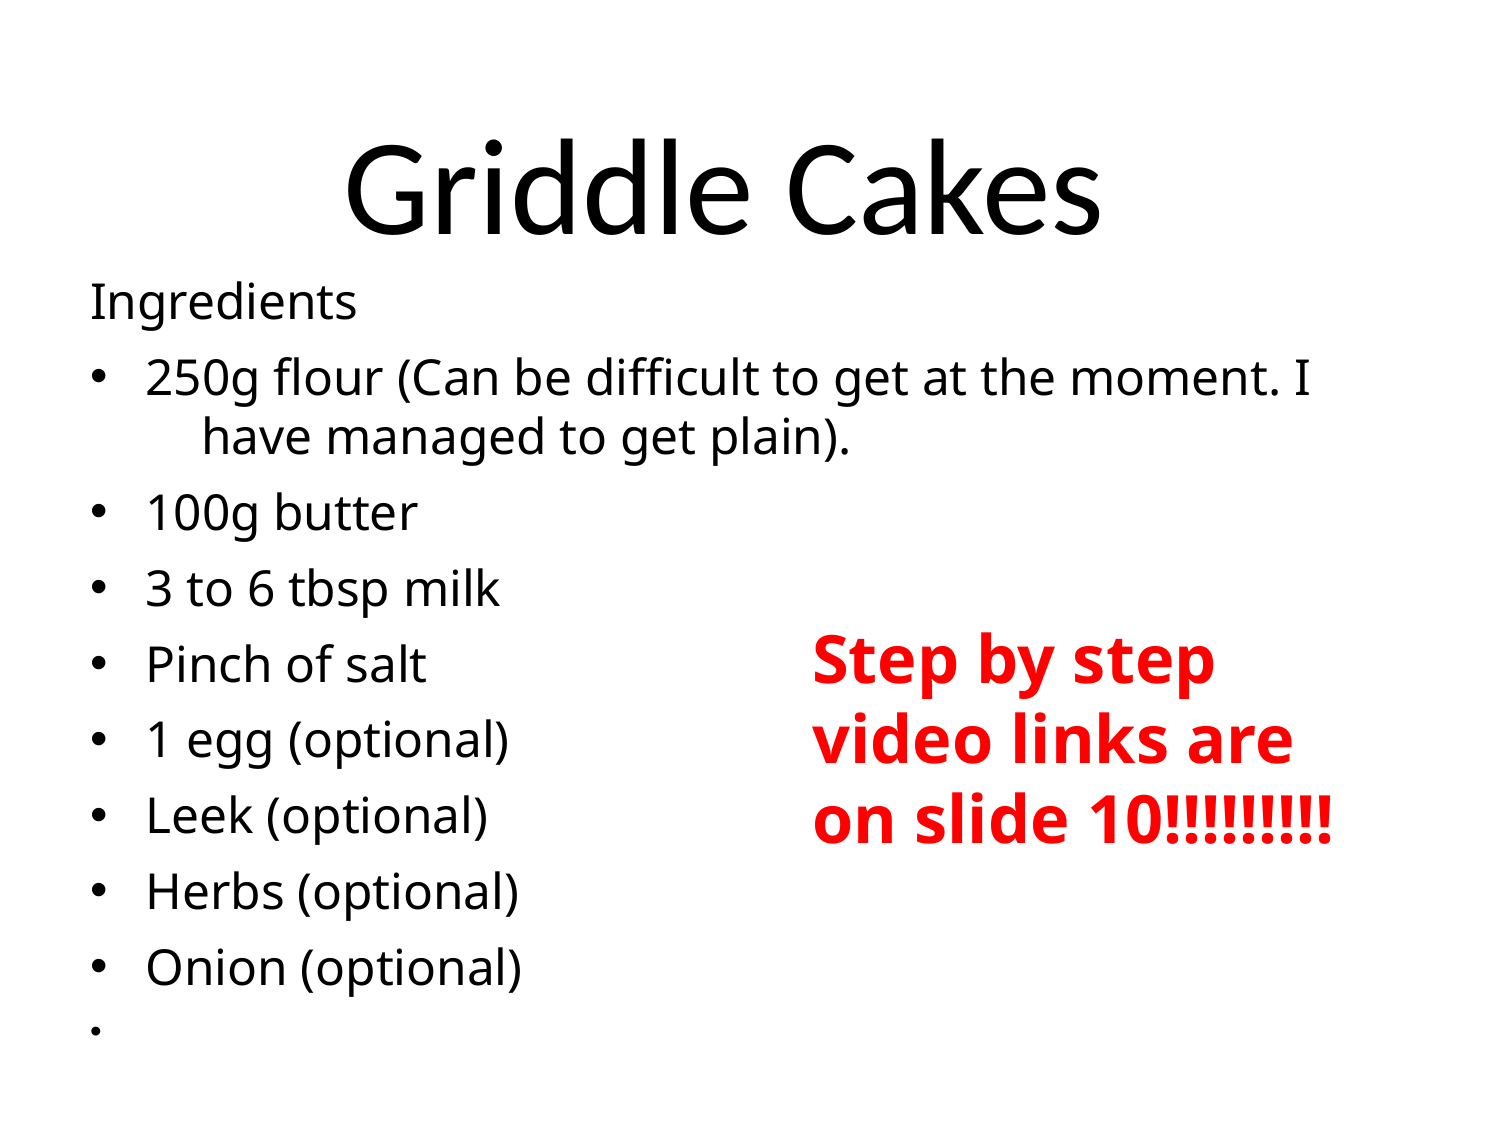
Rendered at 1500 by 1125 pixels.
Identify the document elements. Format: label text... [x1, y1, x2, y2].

list Ingredients 250g flour (Can be difficult to get at the moment. I have managed to get plain). 100g butter 3 to 6 tbsp milk Pinch of salt 1 egg (optional) Leek (optional) Herbs (optional) Onion (optional) [75, 262, 1426, 1005]
text_box Step by step video links are on slide 10!!!!!!!!! [797, 609, 1388, 868]
title Griddle Cakes [64, 90, 1415, 278]
